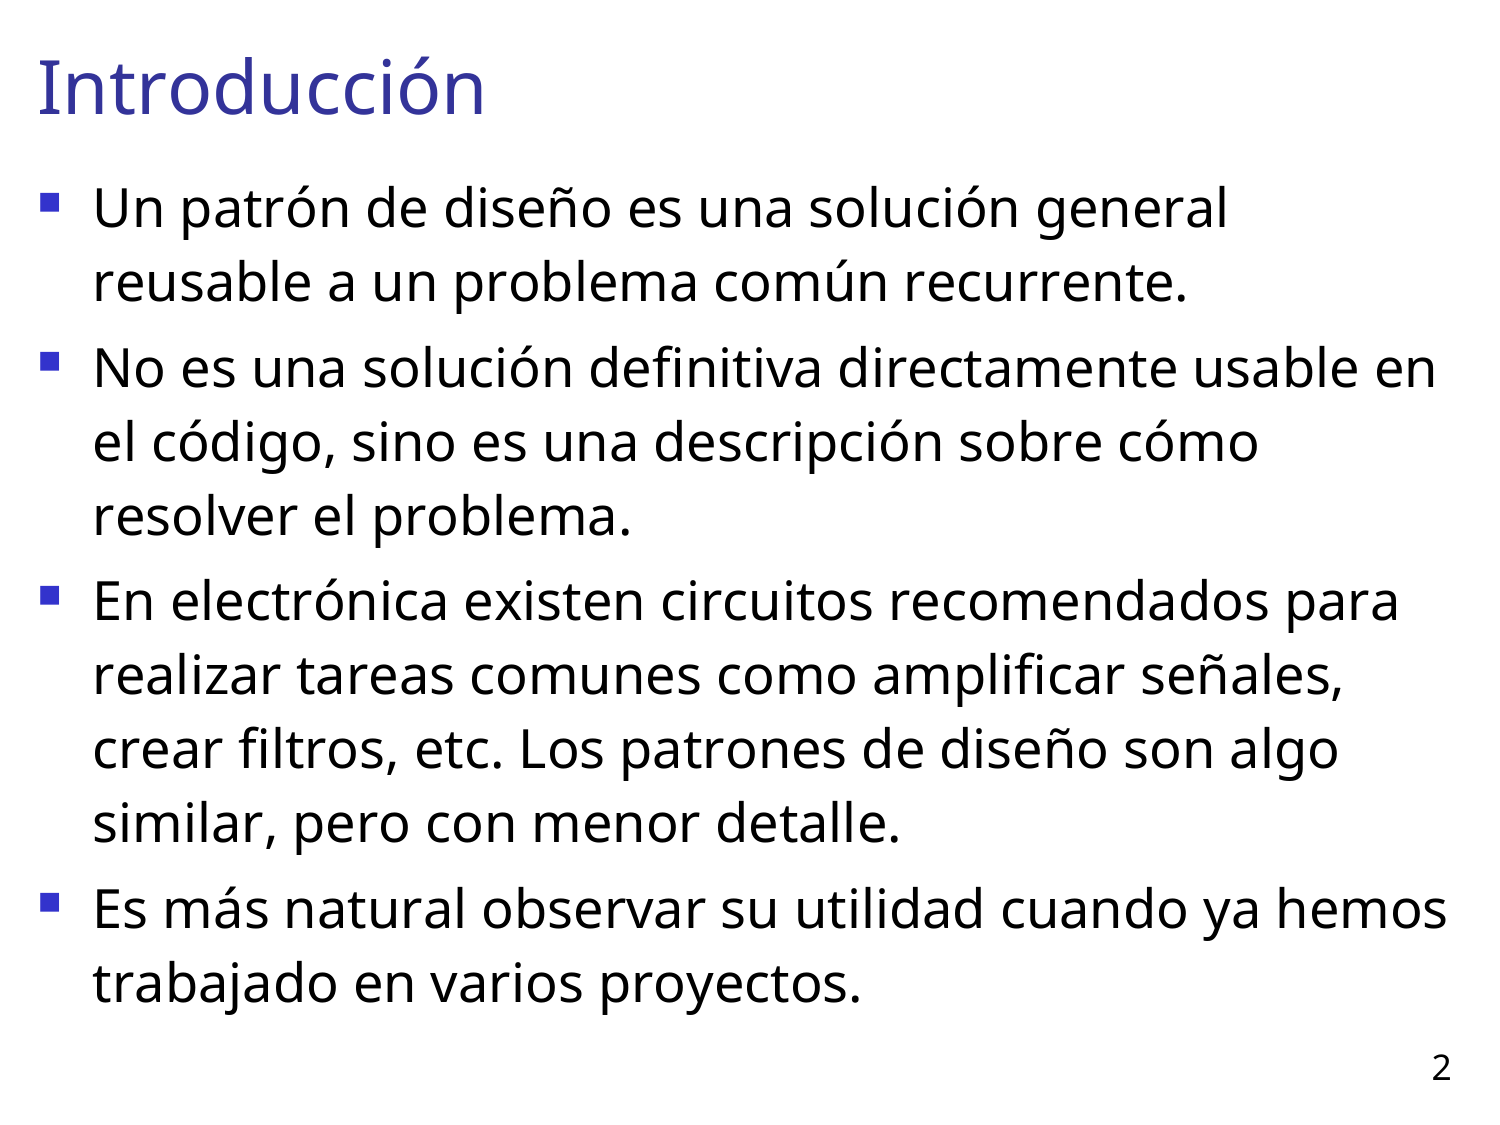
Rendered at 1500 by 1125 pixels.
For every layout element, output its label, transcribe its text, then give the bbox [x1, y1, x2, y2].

list Un patrón de diseño es una solución general reusable a un problema común recurrente. No es una solución definitiva directamente usable en el código, sino es una descripción sobre cómo resolver el problema. En electrónica existen circuitos recomendados para realizar tareas comunes como amplificar señales, crear filtros, etc. Los patrones de diseño son algo similar, pero con menor detalle. Es más natural observar su utilidad cuando ya hemos trabajado en varios proyectos. [37, 169, 1462, 998]
title Introducción [37, 19, 1466, 151]
